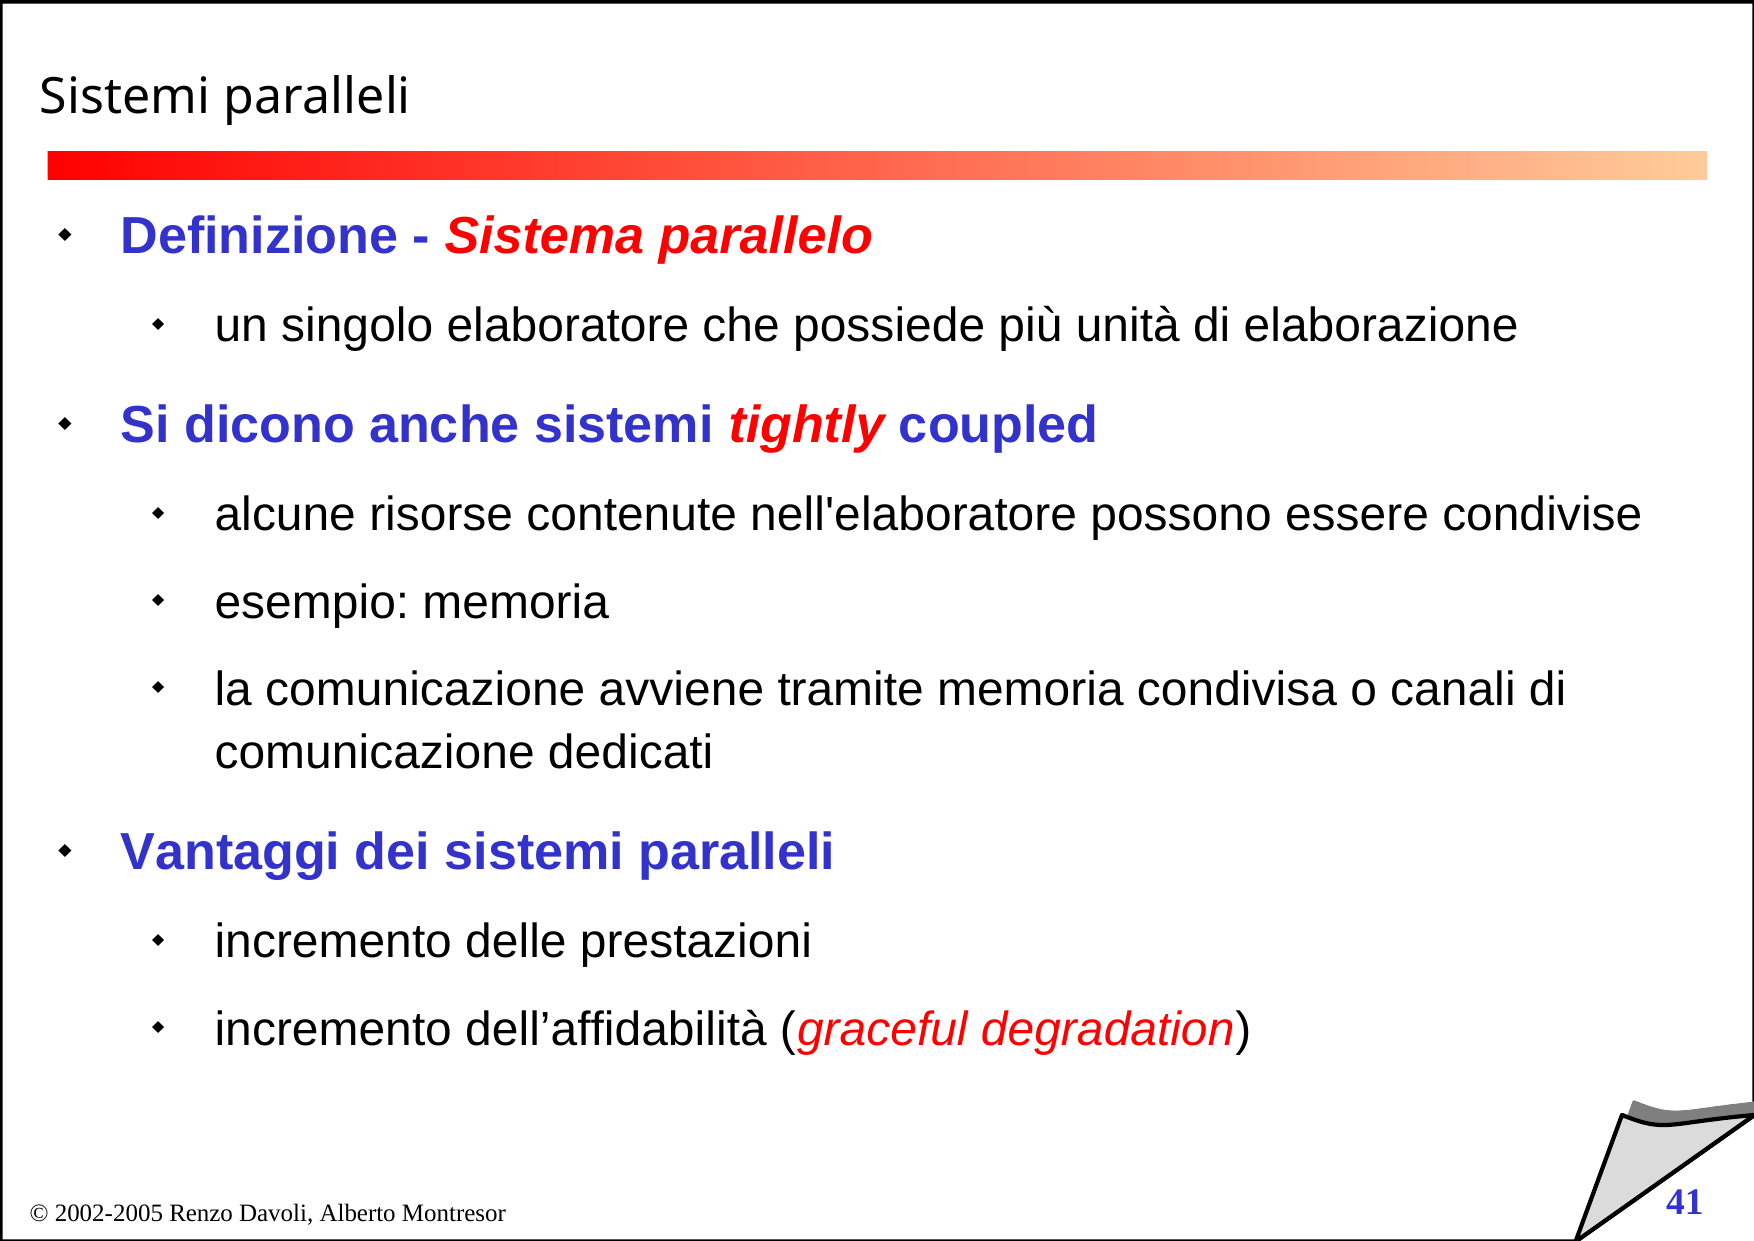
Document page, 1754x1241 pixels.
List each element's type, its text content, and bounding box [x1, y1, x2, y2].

title Sistemi paralleli [40, 49, 1713, 144]
list Definizione - Sistema parallelo un singolo elaboratore che possiede più unità di elaborazione Si dicono anche sistemi tightly coupled alcune risorse contenute nell'elaboratore possono essere condivise esempio: memoria la comunicazione avviene tramite memoria condivisa o canali di comunicazione dedicati Vantaggi dei sistemi paralleli incremento delle prestazioni incremento dell’affidabilità (graceful degradation) [58, 206, 1696, 1148]
